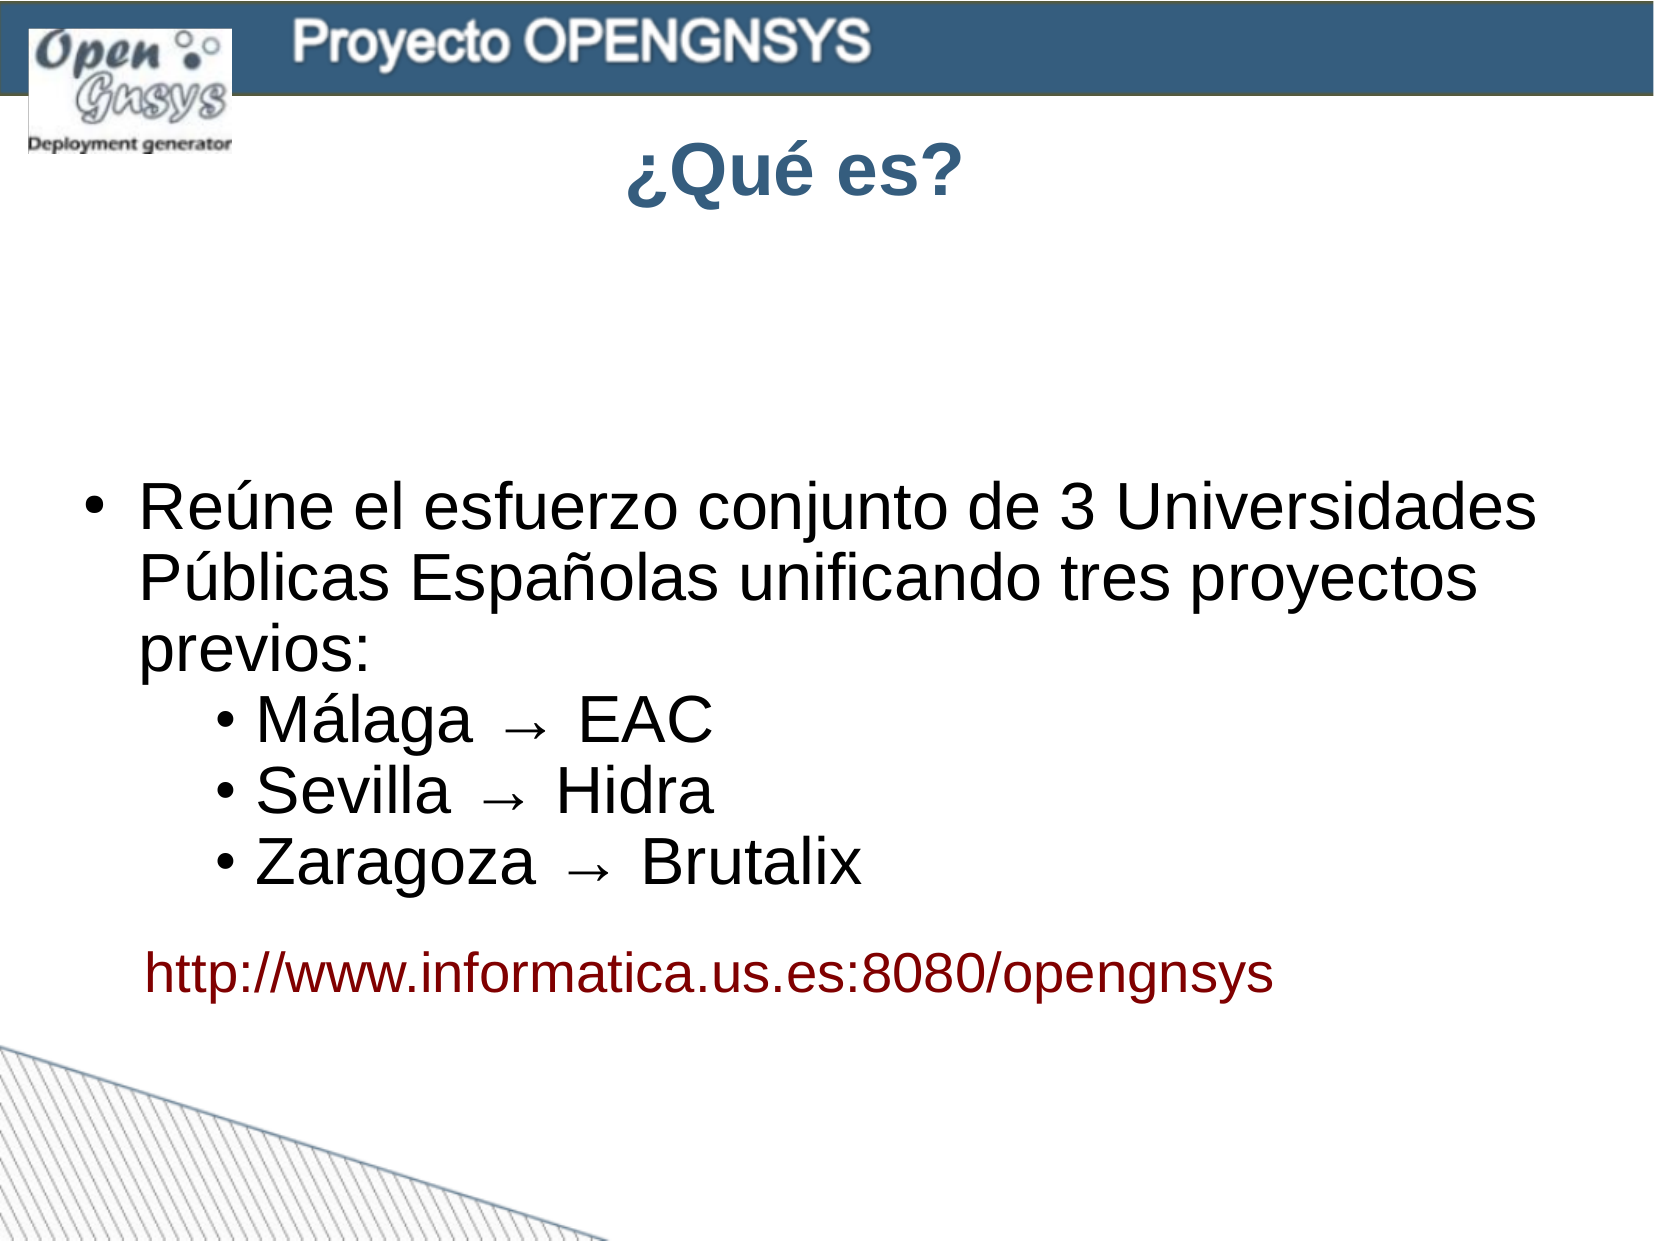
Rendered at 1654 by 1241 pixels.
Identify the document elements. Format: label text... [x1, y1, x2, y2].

text_box http://www.informatica.us.es:8080/opengnsys [69, 944, 1604, 1005]
text_box ¿Qué es? [47, 131, 1544, 212]
subtitle Reúne el esfuerzo conjunto de 3 Universidades Públicas Españolas unificando tres proyectos previos: Málaga → EAC Sevilla → Hidra Zaragoza → Brutalix [64, 472, 1600, 1148]
picture [0, 0, 1654, 1241]
